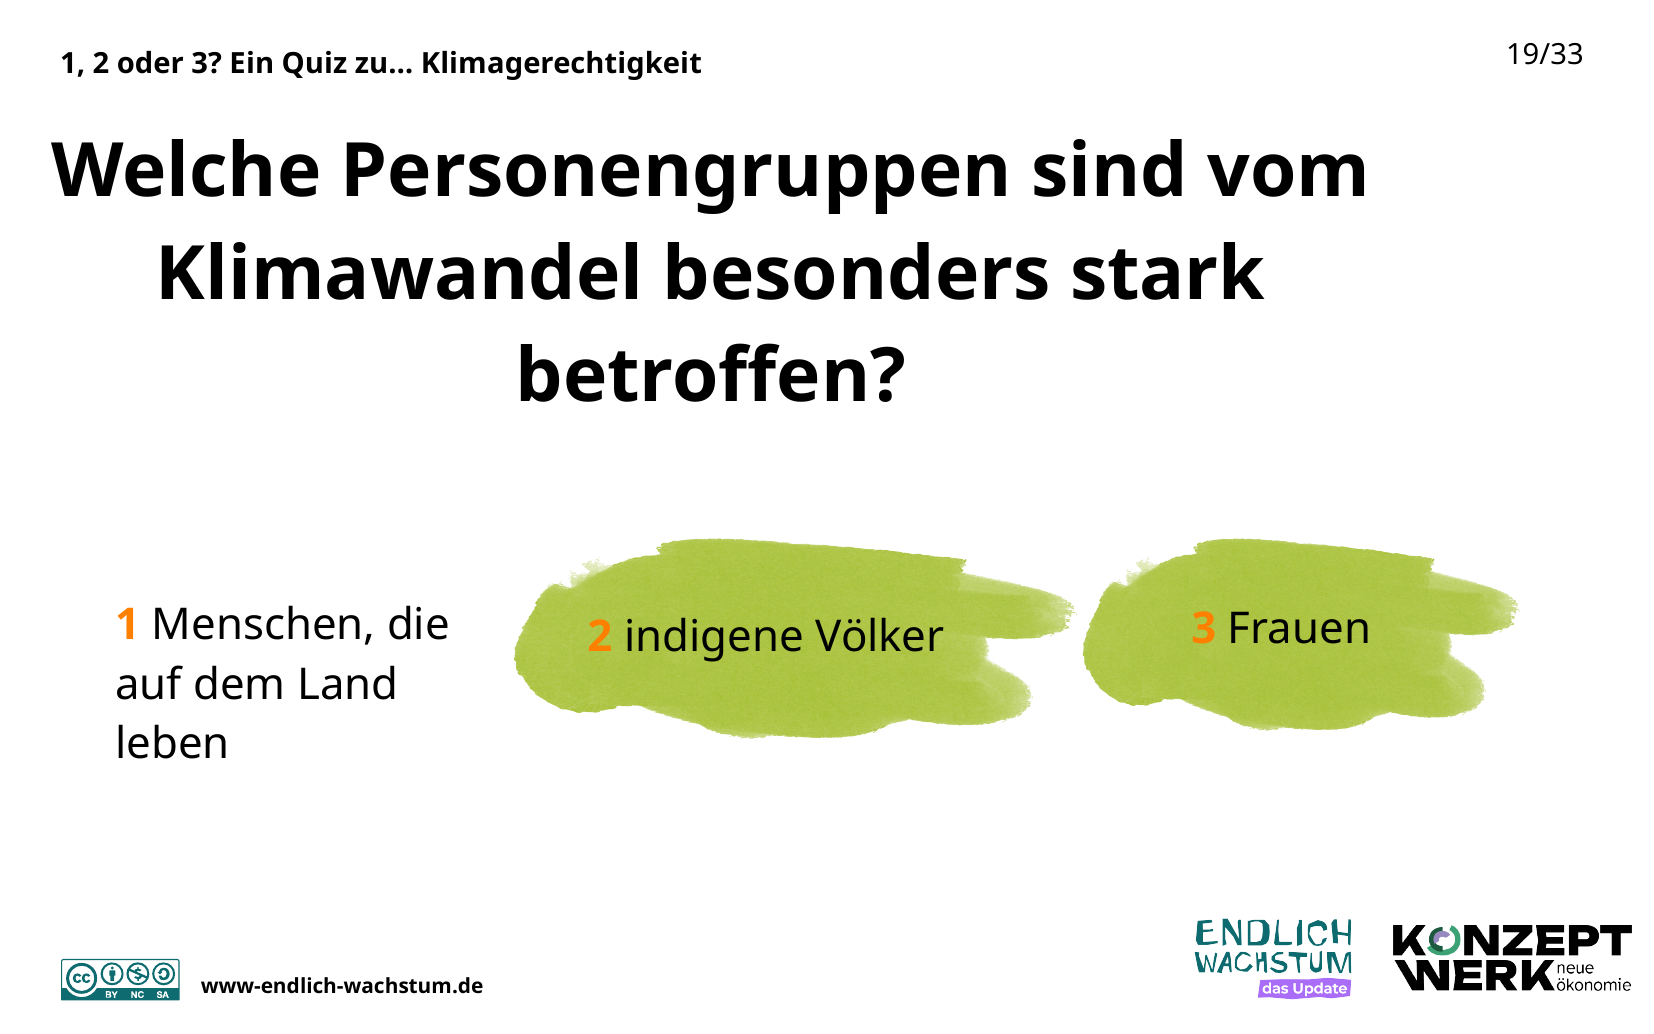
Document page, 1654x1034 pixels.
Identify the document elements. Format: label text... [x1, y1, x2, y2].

picture [1387, 917, 1636, 997]
text_box 2 indigene Völker [501, 596, 999, 842]
text_box 1 Menschen, die auf dem Land leben [29, 585, 491, 768]
picture [1176, 900, 1374, 1011]
text_box 3 Frauen [1105, 589, 1529, 835]
title Welche Personengruppen sind vom Klimawandel besonders stark betroffen? [51, 116, 1540, 435]
picture [513, 538, 1078, 739]
picture [1082, 538, 1521, 731]
